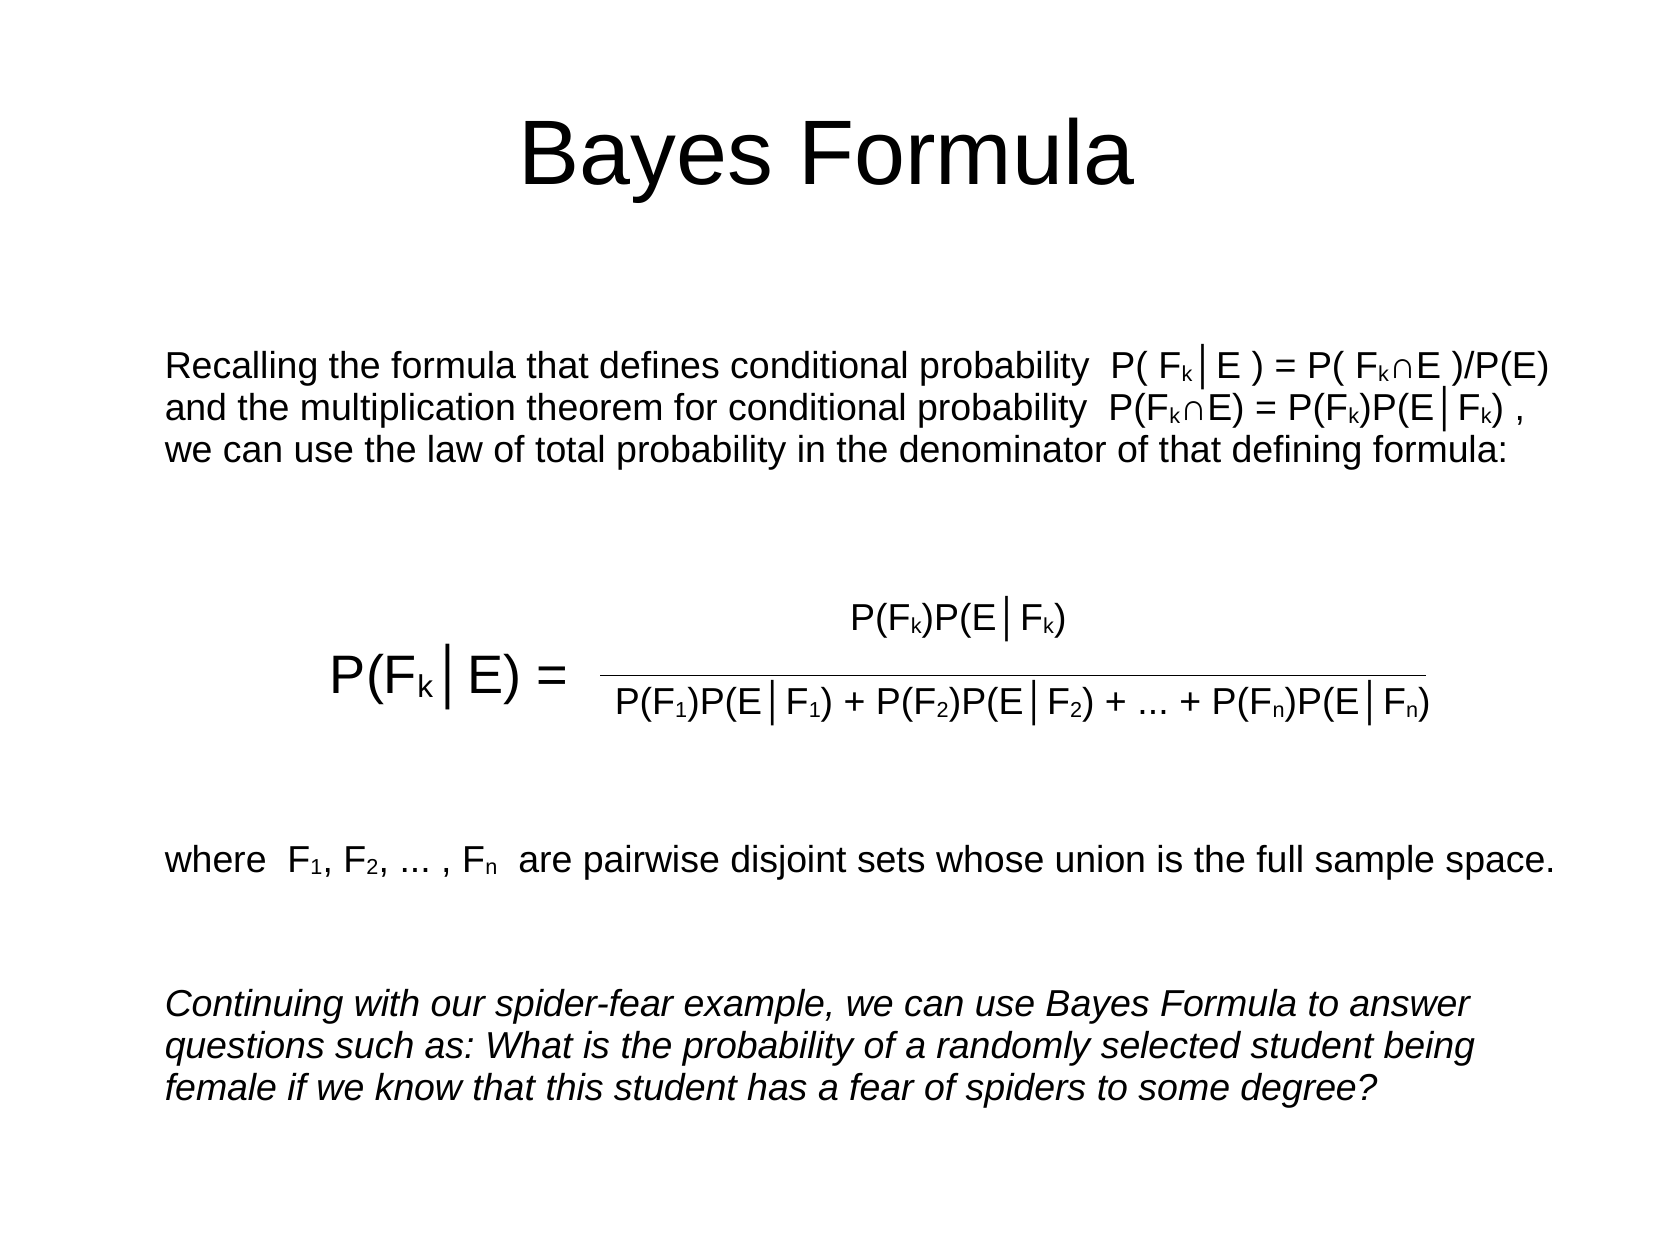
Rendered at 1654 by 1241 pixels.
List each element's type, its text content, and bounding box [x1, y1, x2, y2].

text_box where F1, F2, ... , Fn are pairwise disjoint sets whose union is the full sample space. [150, 830, 1582, 901]
text_box Recalling the formula that defines conditional probability P( Fk│E ) = P( Fk∩E )/P(E) and the multiplication theorem for conditional probability P(Fk∩E) = P(Fk)P(E│Fk) , we can use the law of total probability in the denominator of that defining formula: P(Fk)P(E│Fk) P(F1)P(E│F1) + P(F2)P(E│F2) + ... + P(Fn)P(E│Fn) [150, 337, 1576, 780]
text_box P(Fk│E) = [300, 637, 598, 731]
title Bayes Formula [82, 56, 1571, 250]
text_box Continuing with our spider-fear example, we can use Bayes Formula to answer questions such as: What is the probability of a randomly selected student being female if we know that this student has a fear of spiders to some degree? [150, 975, 1501, 1116]
